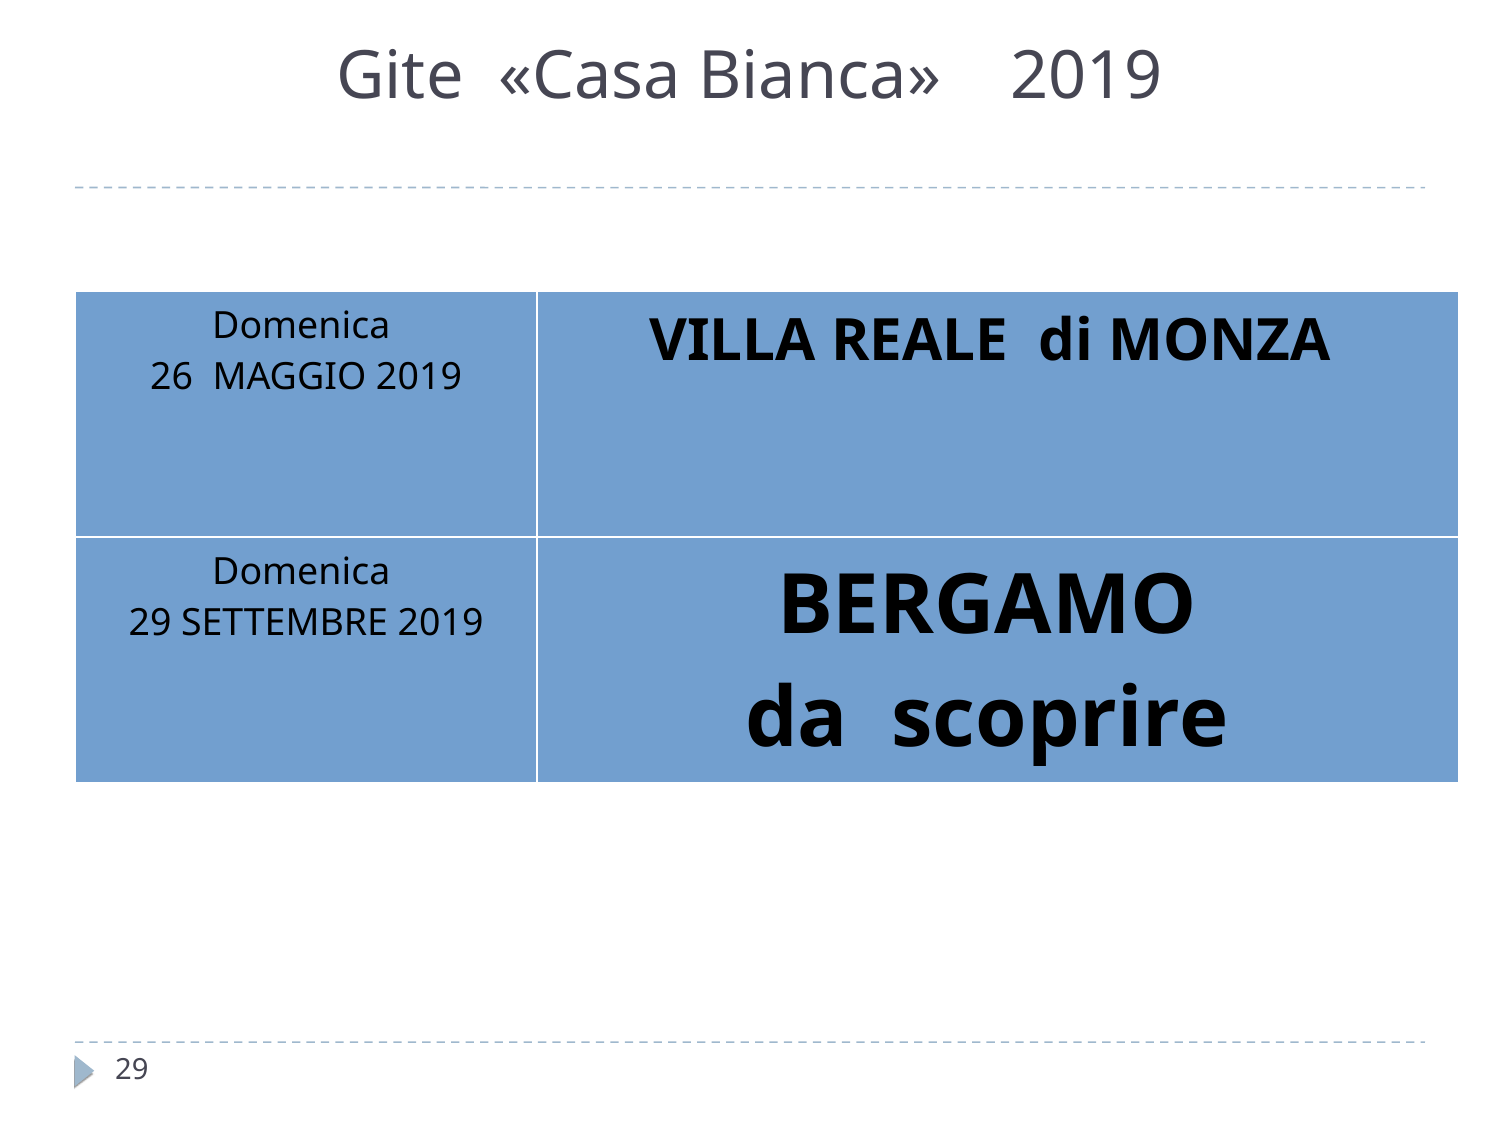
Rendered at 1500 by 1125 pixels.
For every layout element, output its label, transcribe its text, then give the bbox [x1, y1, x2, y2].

table_header Domenica 26 MAGGIO 2019 [76, 292, 536, 536]
footer [475, 1042, 1051, 1103]
table_cell BERGAMO da scoprire [538, 538, 1458, 782]
table_header VILLA REALE di MONZA [538, 292, 1458, 536]
slide_number <numero> [100, 1042, 426, 1103]
table_cell Domenica 29 SETTEMBRE 2019 [76, 538, 536, 782]
title Gite «Casa Bianca» 2019 [75, 24, 1425, 126]
